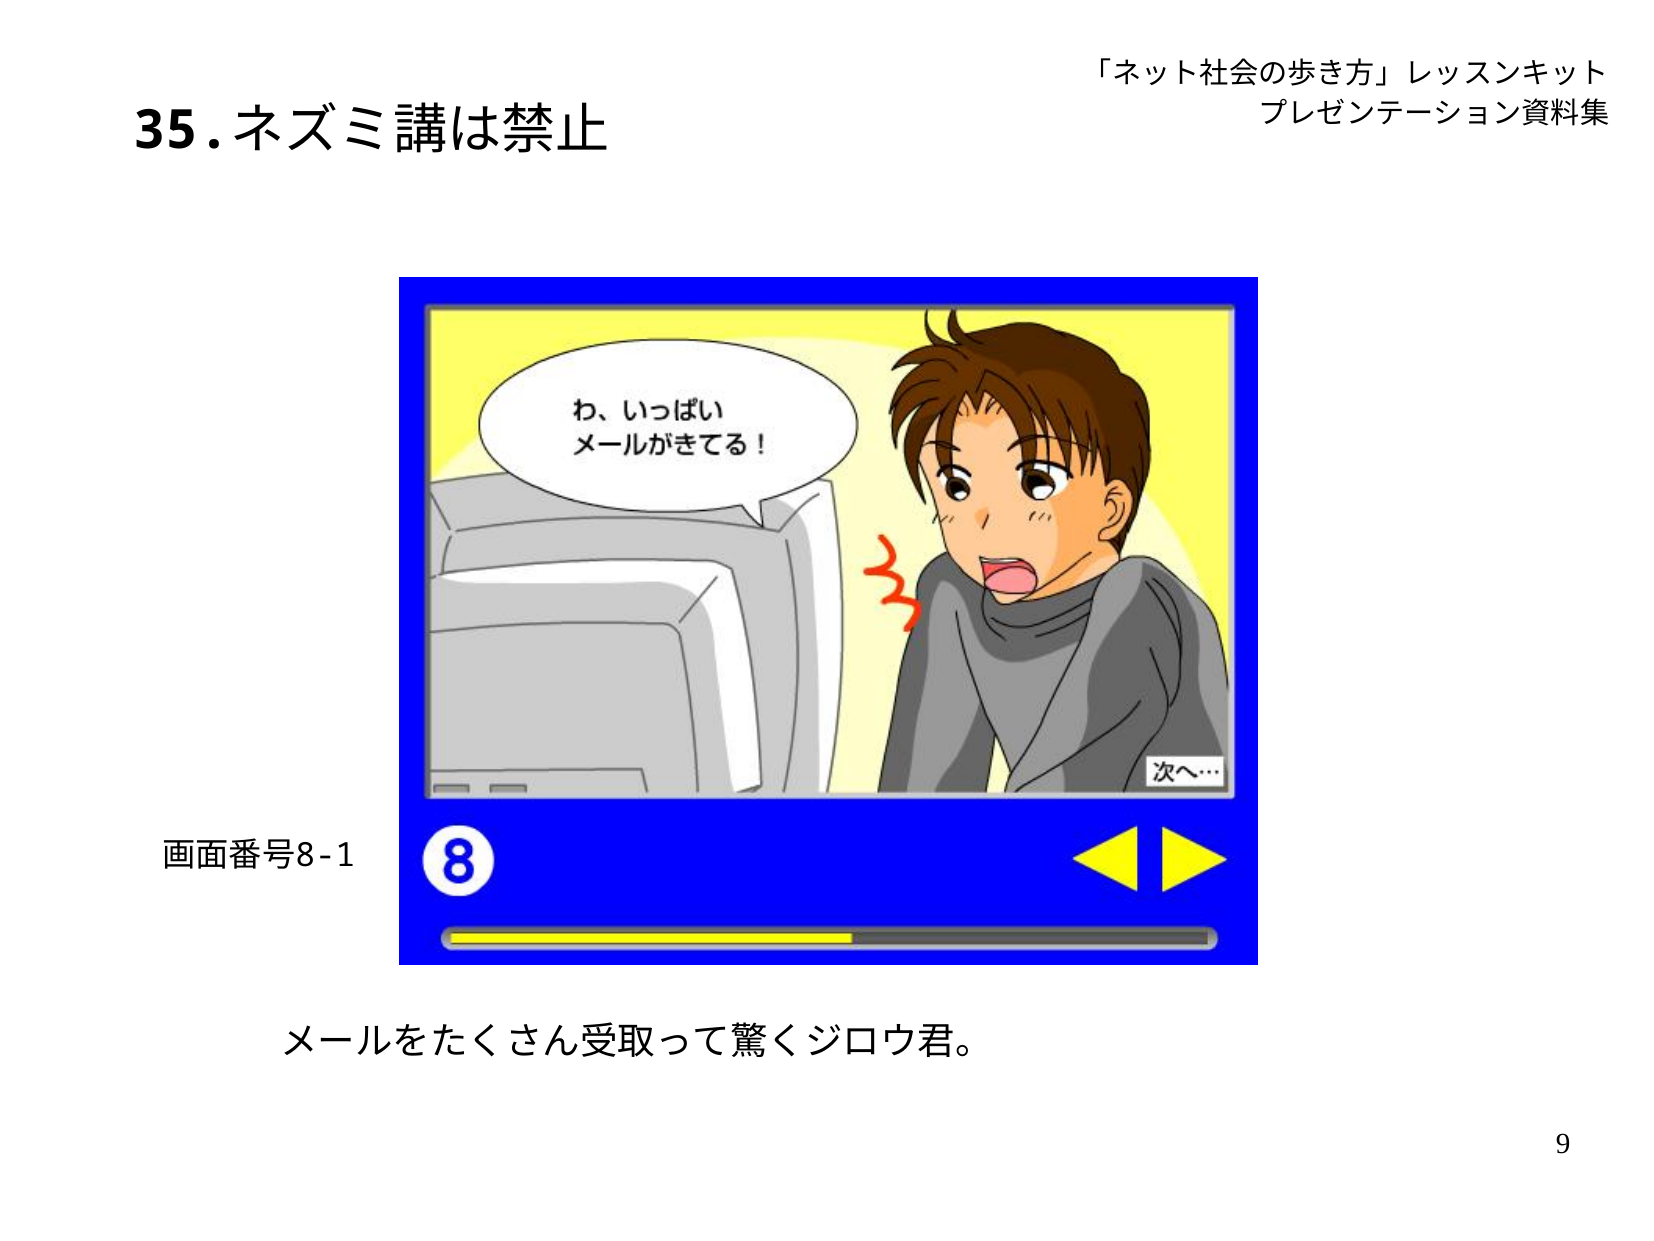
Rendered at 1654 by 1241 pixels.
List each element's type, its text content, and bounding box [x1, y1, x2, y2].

text_box 「ネット社会の歩き方」レッスンキット プレゼンテーション資料集 [1062, 44, 1625, 139]
picture [399, 277, 1258, 965]
text_box 35.ネズミ講は禁止 [118, 88, 1241, 169]
text_box 画面番号8-1 [147, 826, 384, 882]
text_box メールをたくさん受取って驚くジロウ君。 [265, 1003, 1447, 1074]
